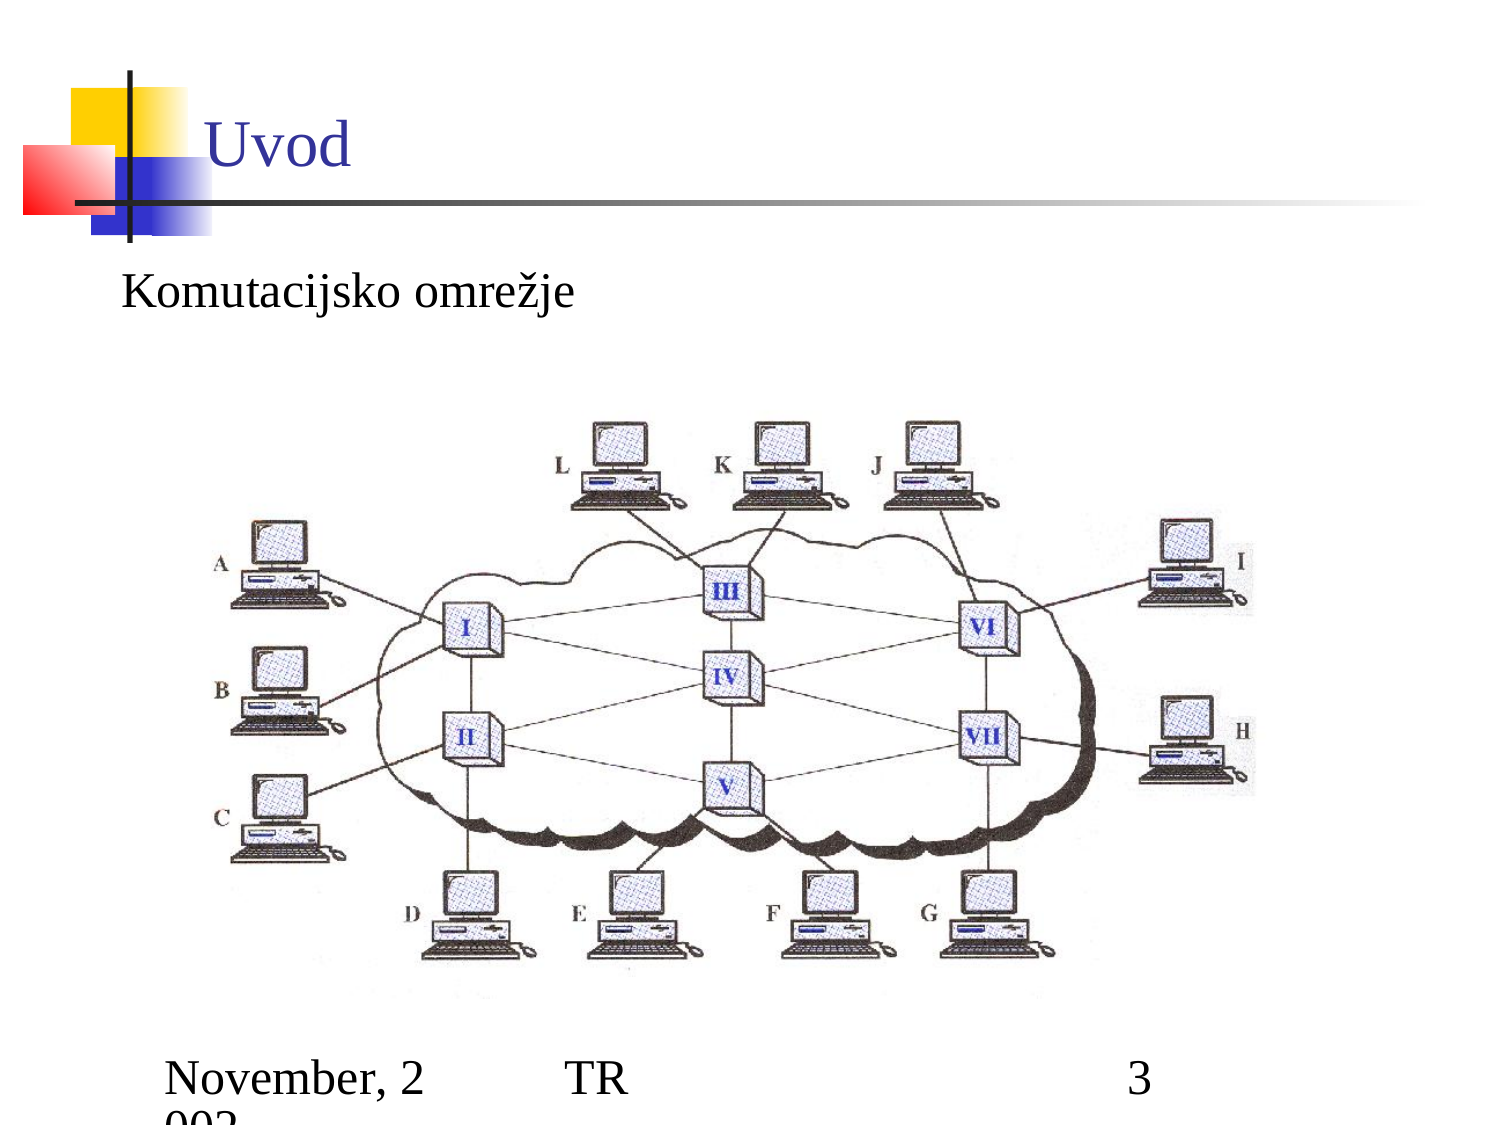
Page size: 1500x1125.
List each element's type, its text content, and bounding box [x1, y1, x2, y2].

list Komutacijsko omrežje [50, 249, 1469, 338]
title Uvod [188, 92, 1468, 188]
picture [174, 374, 1288, 999]
